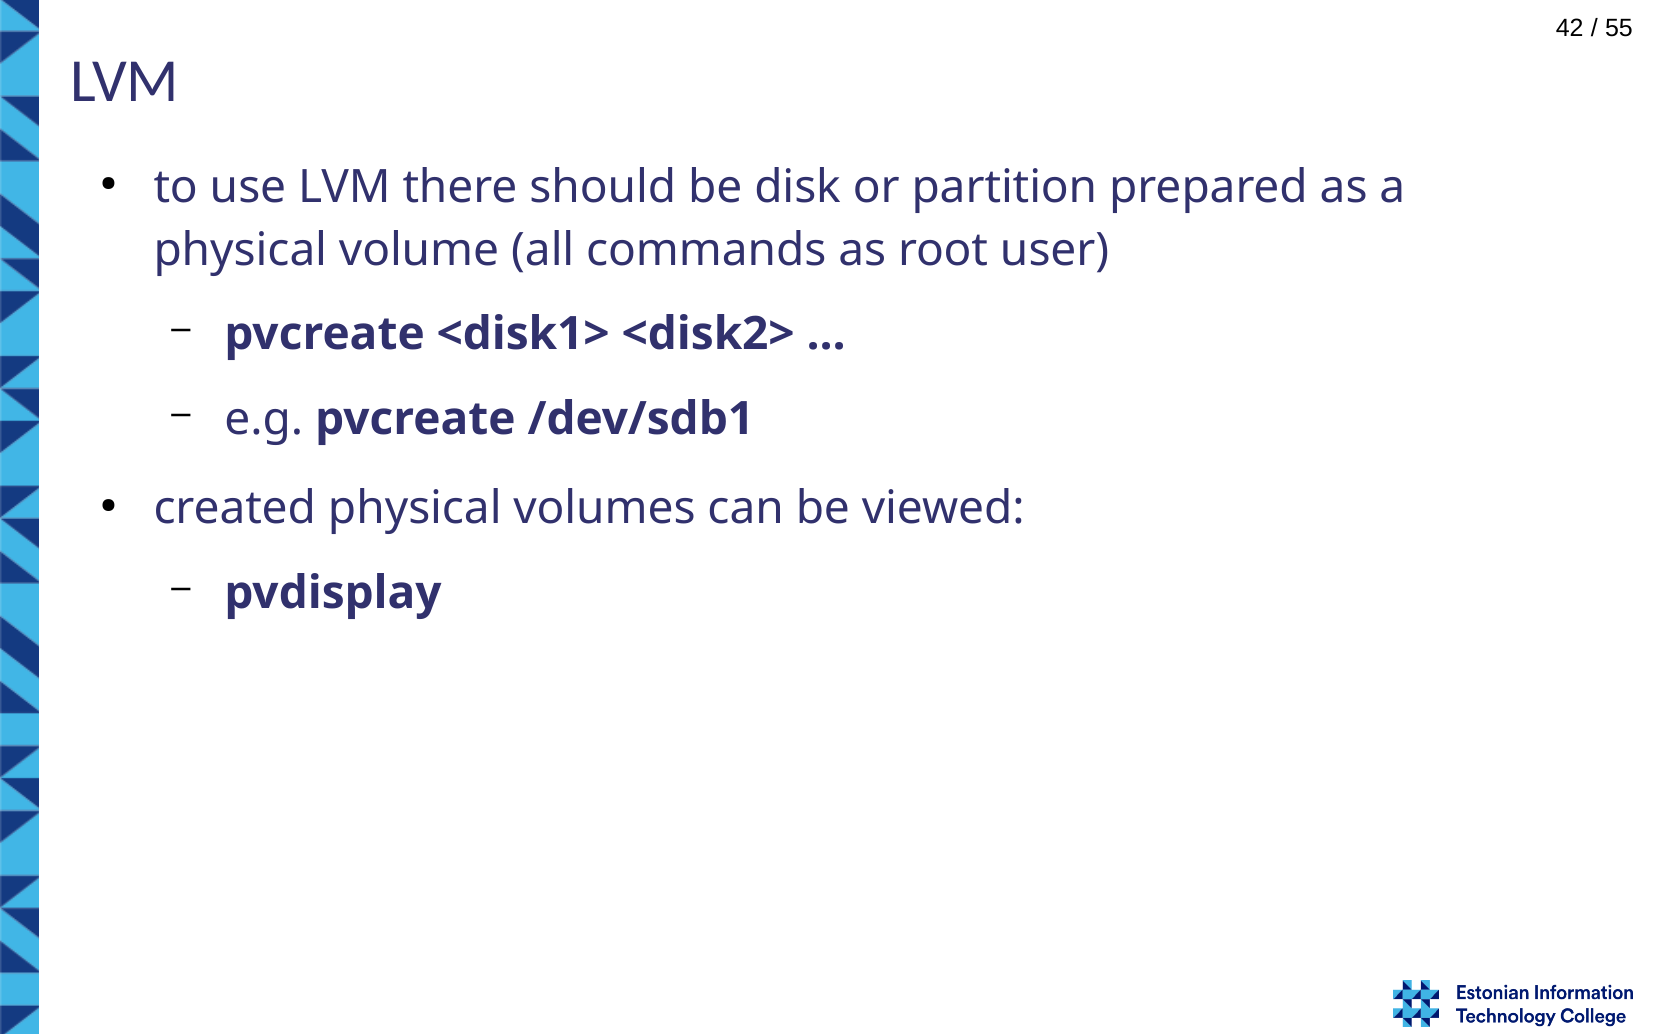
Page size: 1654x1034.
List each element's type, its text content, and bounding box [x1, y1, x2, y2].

list to use LVM there should be disk or partition prepared as a physical volume (all commands as root user) pvcreate <disk1> <disk2> ... e.g. pvcreate /dev/sdb1 created physical volumes can be viewed: pvdisplay [82, 153, 1565, 650]
picture [1393, 980, 1633, 1027]
title LVM [70, 41, 1630, 130]
